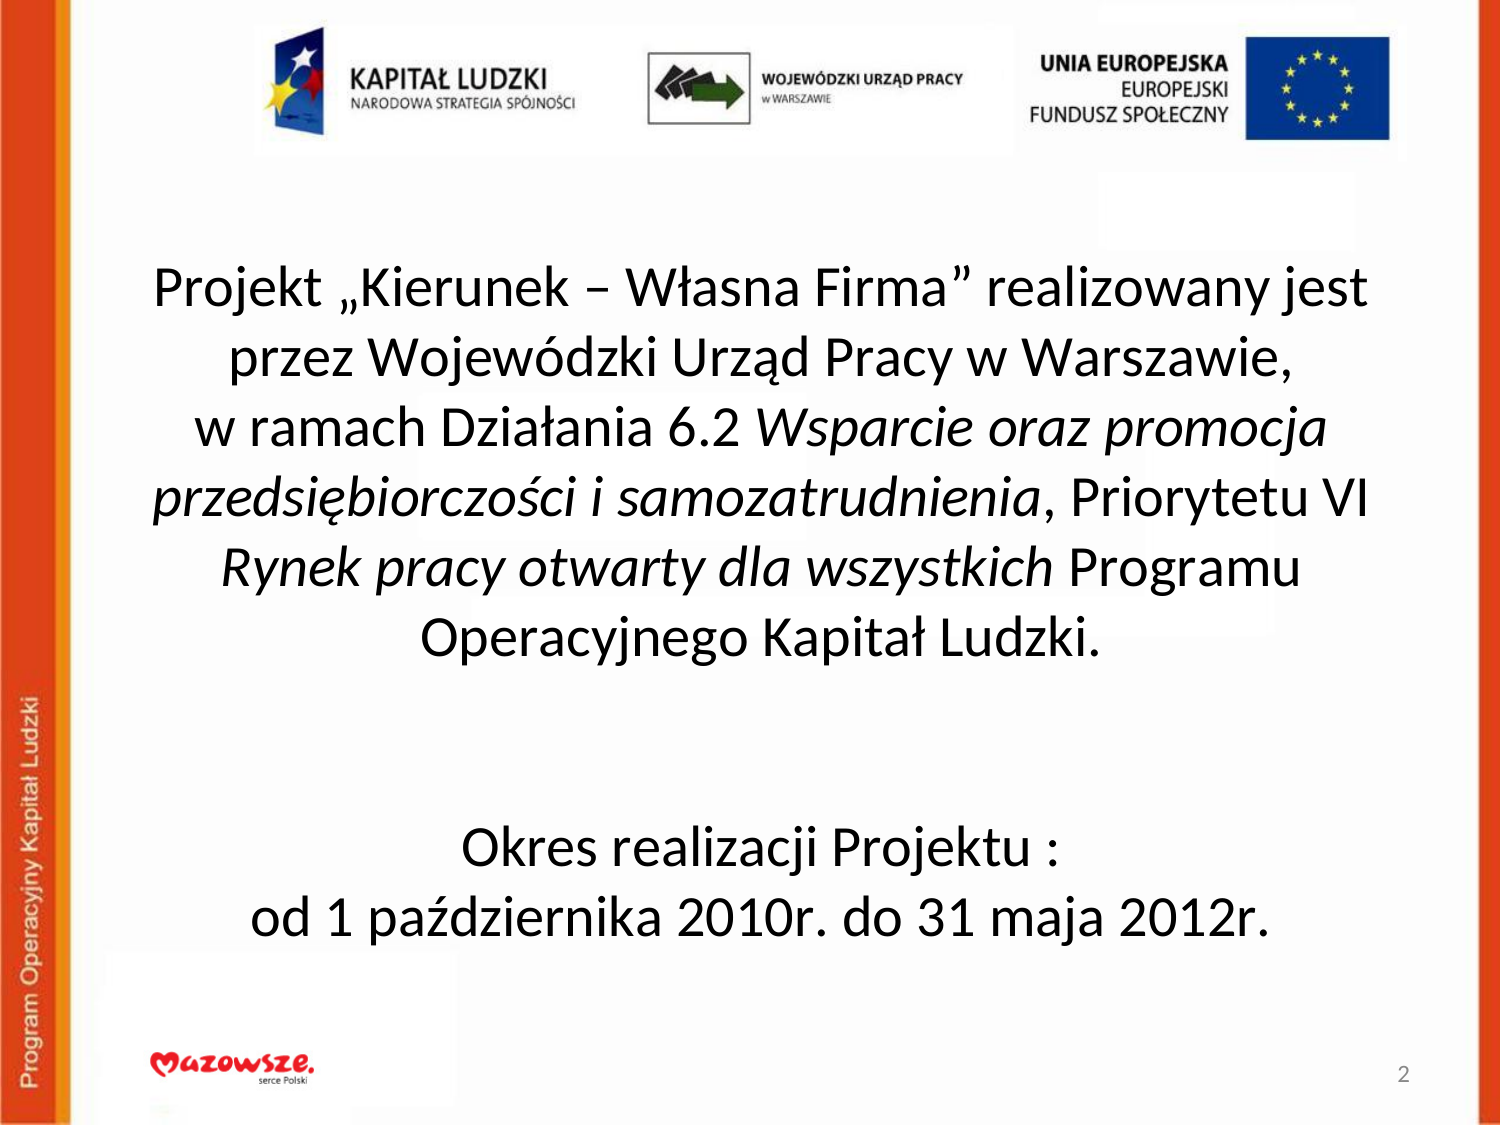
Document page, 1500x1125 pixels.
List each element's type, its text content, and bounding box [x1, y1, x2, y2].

text_box <numer> [1074, 1042, 1426, 1103]
title Projekt „Kierunek – Własna Firma” realizowany jest przez Wojewódzki Urząd Pracy w Warszawie, w ramach Działania 6.2 Wsparcie oraz promocja przedsiębiorczości i samozatrudnienia, Priorytetu VI Rynek pracy otwarty dla wszystkich Programu Operacyjnego Kapitał Ludzki. Okres realizacji Projektu : od 1 października 2010r. do 31 maja 2012r. [112, 184, 1411, 1012]
picture [0, 0, 1500, 1125]
